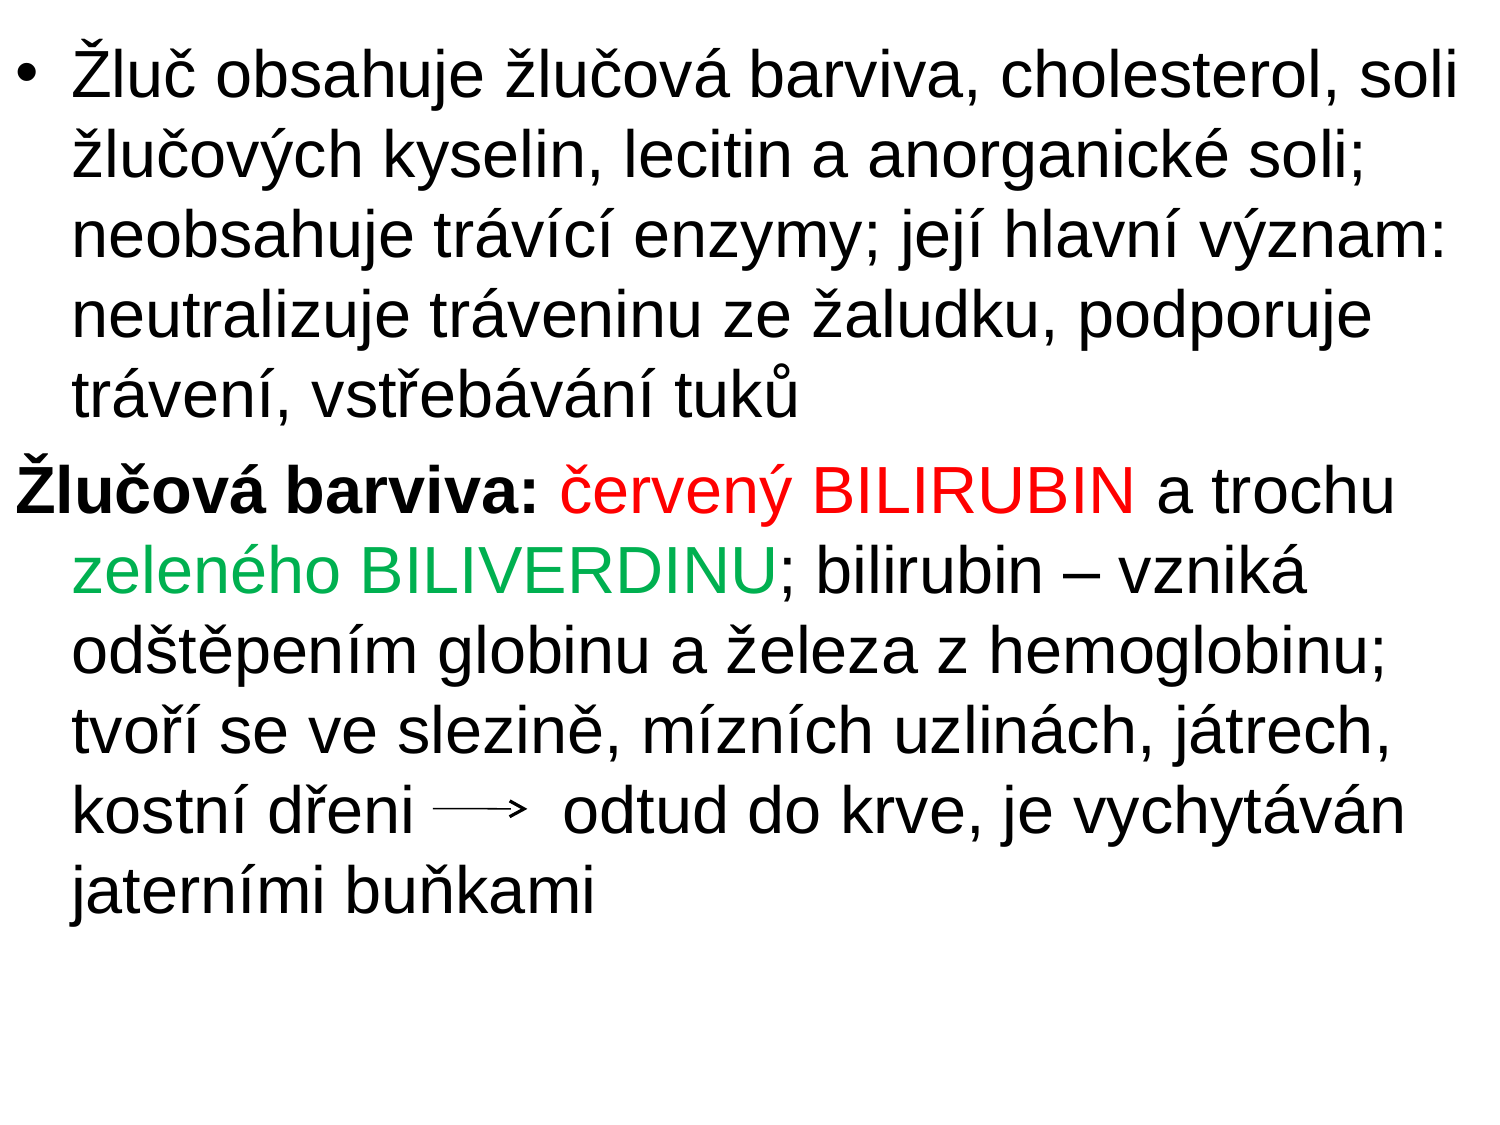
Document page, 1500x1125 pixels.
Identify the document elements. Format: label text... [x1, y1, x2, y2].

list Žluč obsahuje žlučová barviva, cholesterol, soli žlučových kyselin, lecitin a anorganické soli; neobsahuje trávící enzymy; její hlavní význam: neutralizuje tráveninu ze žaludku, podporuje trávení, vstřebávání tuků Žlučová barviva: červený BILIRUBIN a trochu zeleného BILIVERDINU; bilirubin – vzniká odštěpením globinu a železa z hemoglobinu; tvoří se ve slezině, mízních uzlinách, játrech, kostní dřeni odtud do krve, je vychytáván jaterními buňkami [0, 23, 1500, 1010]
